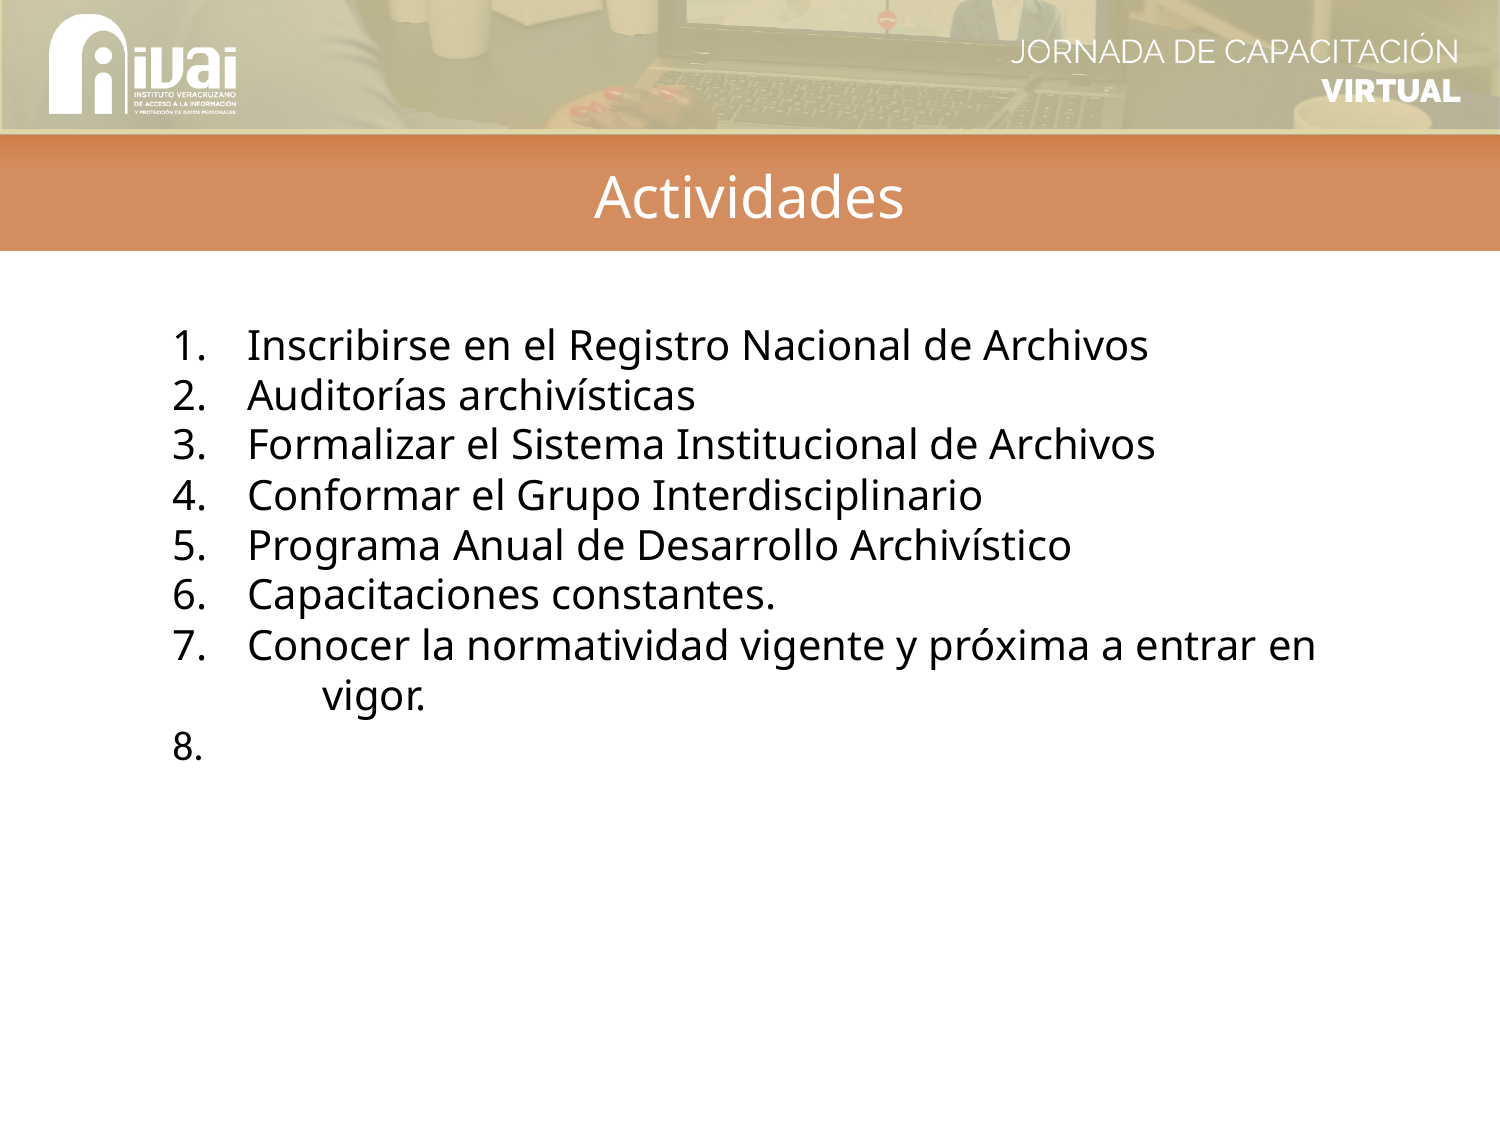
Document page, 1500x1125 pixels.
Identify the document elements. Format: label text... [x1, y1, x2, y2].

picture [0, 135, 1500, 251]
text_box Inscribirse en el Registro Nacional de Archivos Auditorías archivísticas Formalizar el Sistema Institucional de Archivos Conformar el Grupo Interdisciplinario Programa Anual de Desarrollo Archivístico Capacitaciones constantes. Conocer la normatividad vigente y próxima a entrar en vigor. [121, 311, 1375, 876]
text_box Actividades [539, 152, 961, 239]
